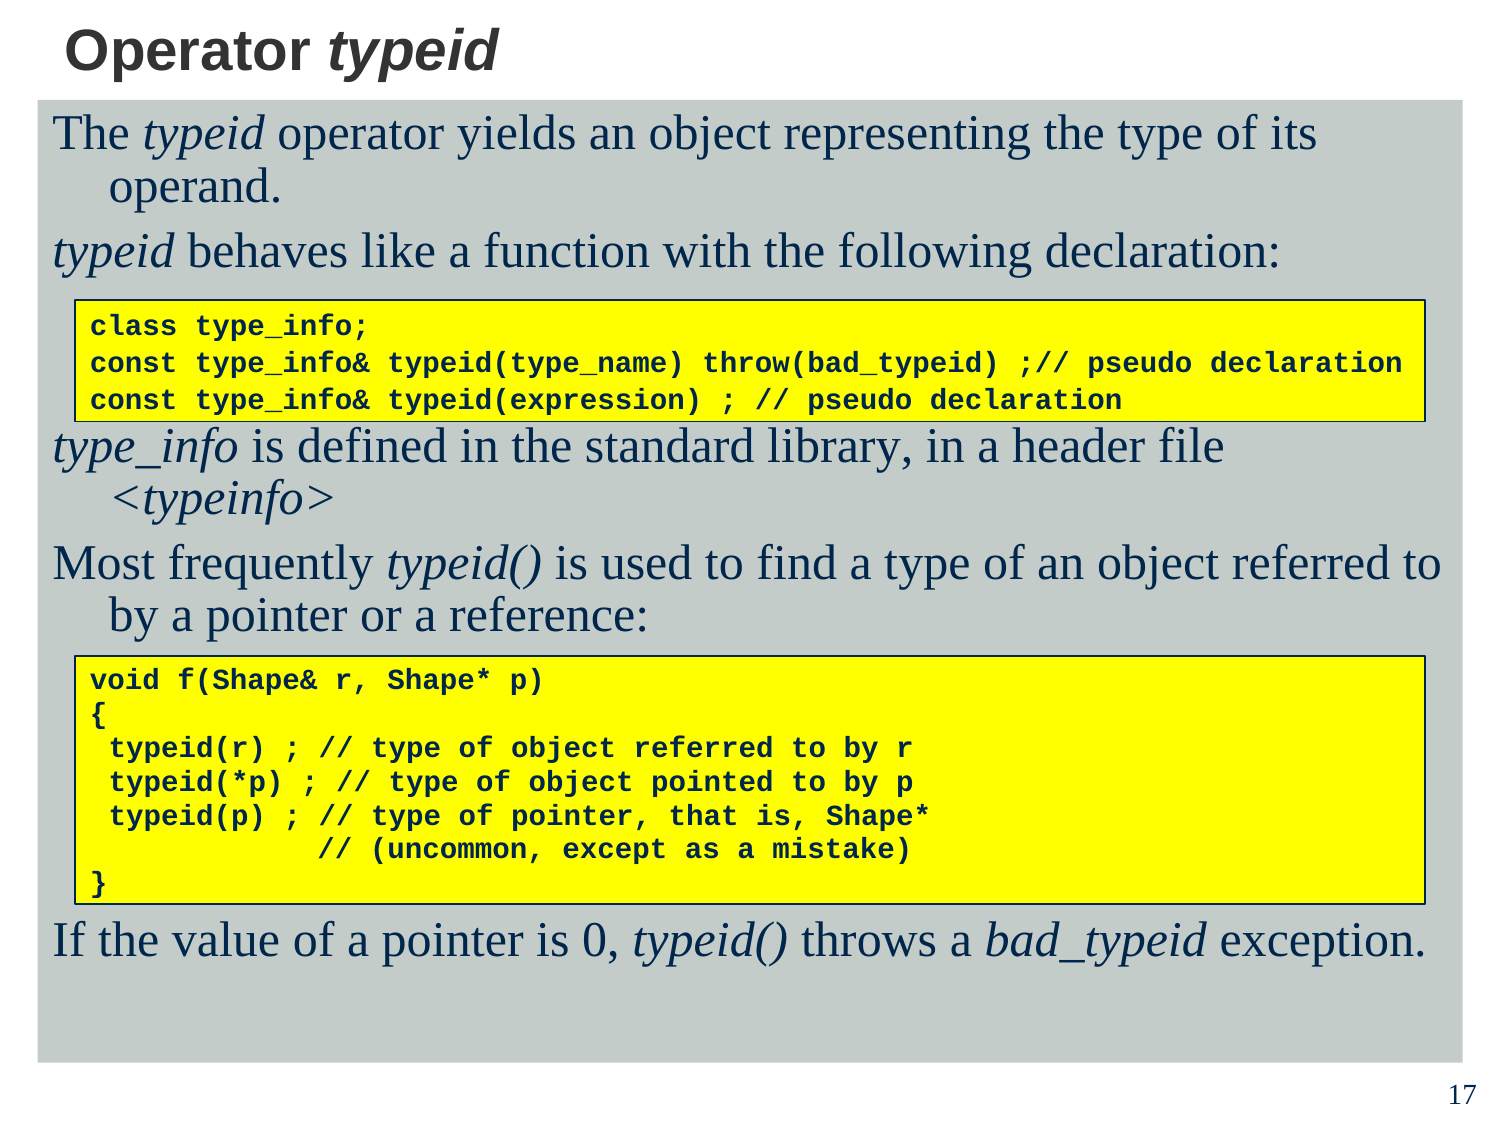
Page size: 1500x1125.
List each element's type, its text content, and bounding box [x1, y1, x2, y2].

text_box void f(Shape& r, Shape* p) { typeid(r) ; // type of object referred to by r typeid(*p) ; // type of object pointed to by p typeid(p) ; // type of pointer, that is, Shape* // (uncommon, except as a mistake) } [75, 656, 1426, 938]
text_box class type_info; const type_info& typeid(type_name) throw(bad_typeid) ;// pseudo declaration const type_info& typeid(expression) ; // pseudo declaration [75, 299, 1426, 424]
list The typeid operator yields an object representing the type of its operand. typeid behaves like a function with the following declaration: type_info is defined in the standard library, in a header file <typeinfo> Most frequently typeid() is used to find a type of an object referred to by a pointer or a reference: If the value of a pointer is 0, typeid() throws a bad_typeid exception. [37, 99, 1463, 1063]
title Operator typeid [50, 0, 1450, 91]
